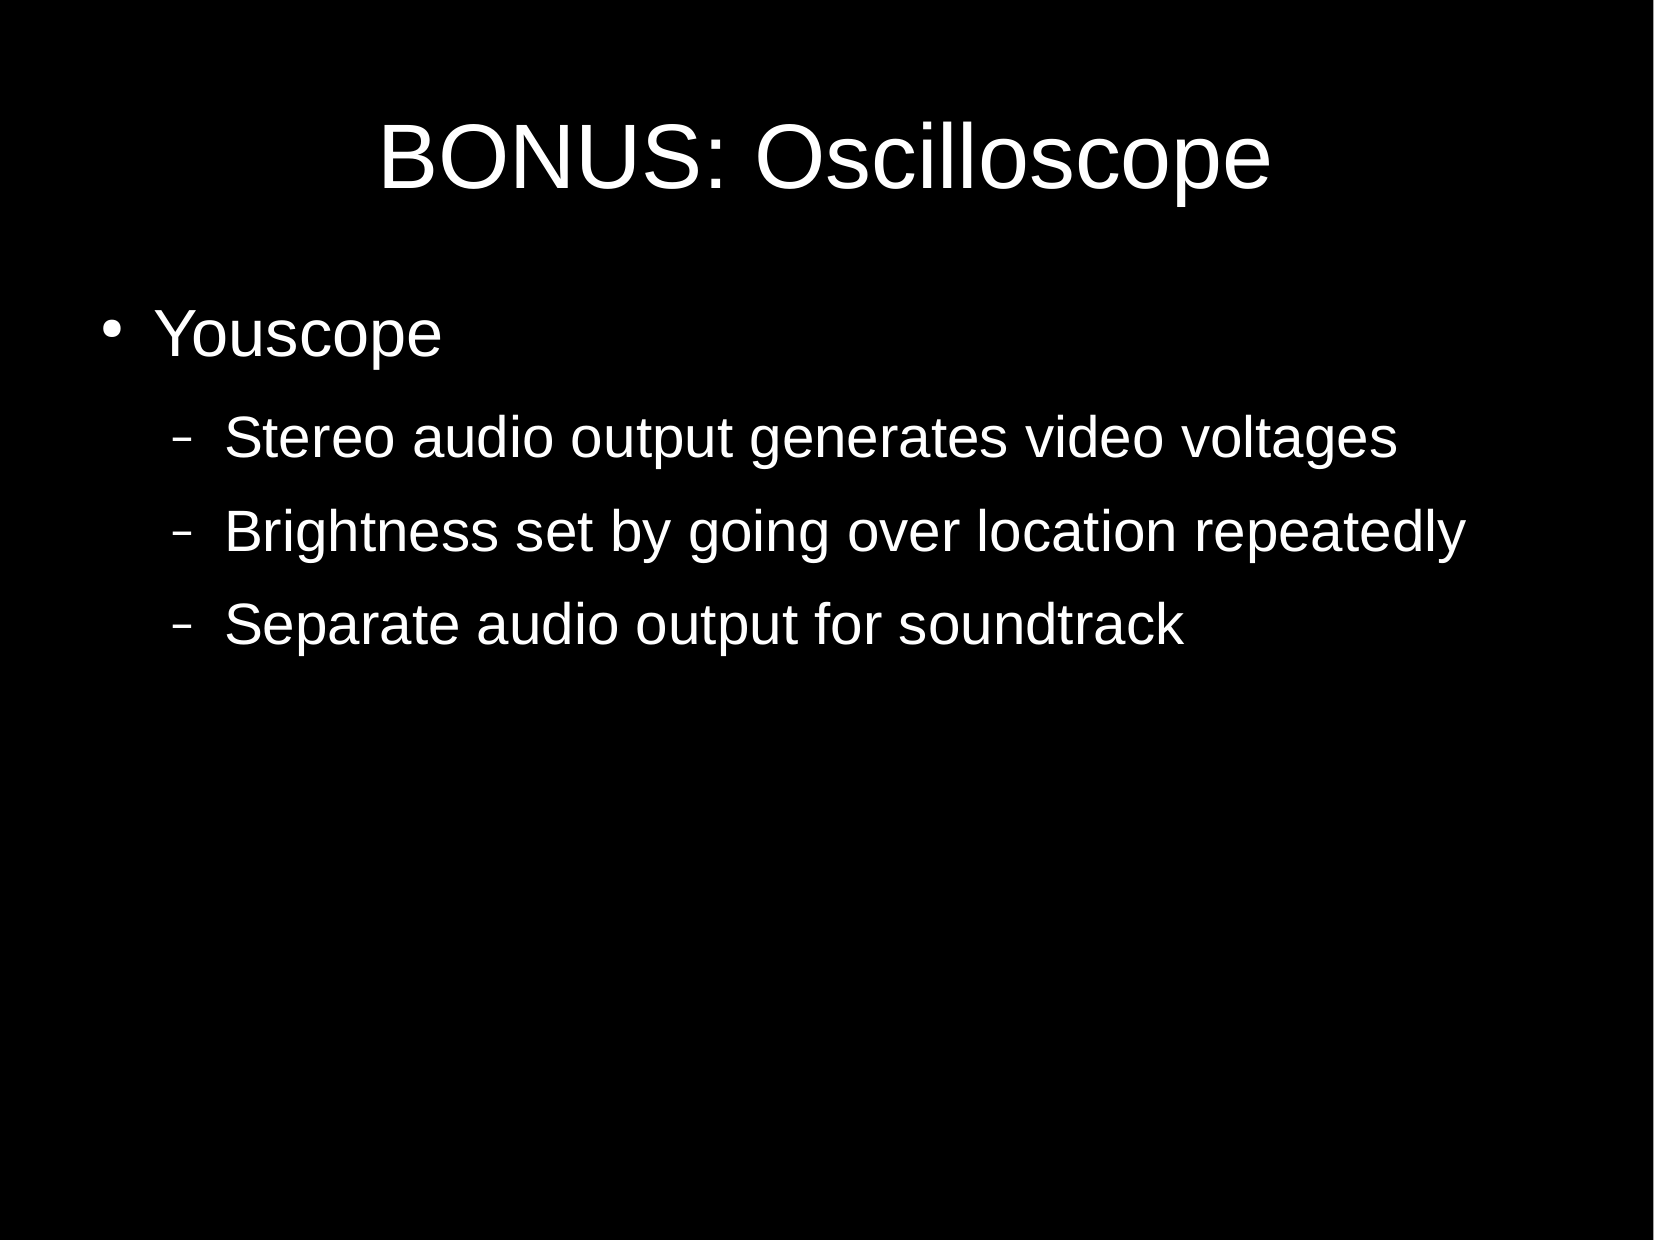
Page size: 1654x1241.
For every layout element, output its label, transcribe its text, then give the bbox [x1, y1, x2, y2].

title BONUS: Oscilloscope [82, 56, 1570, 248]
list Youscope Stereo audio output generates video voltages Brightness set by going over location repeatedly Separate audio output for soundtrack [82, 290, 1570, 1123]
